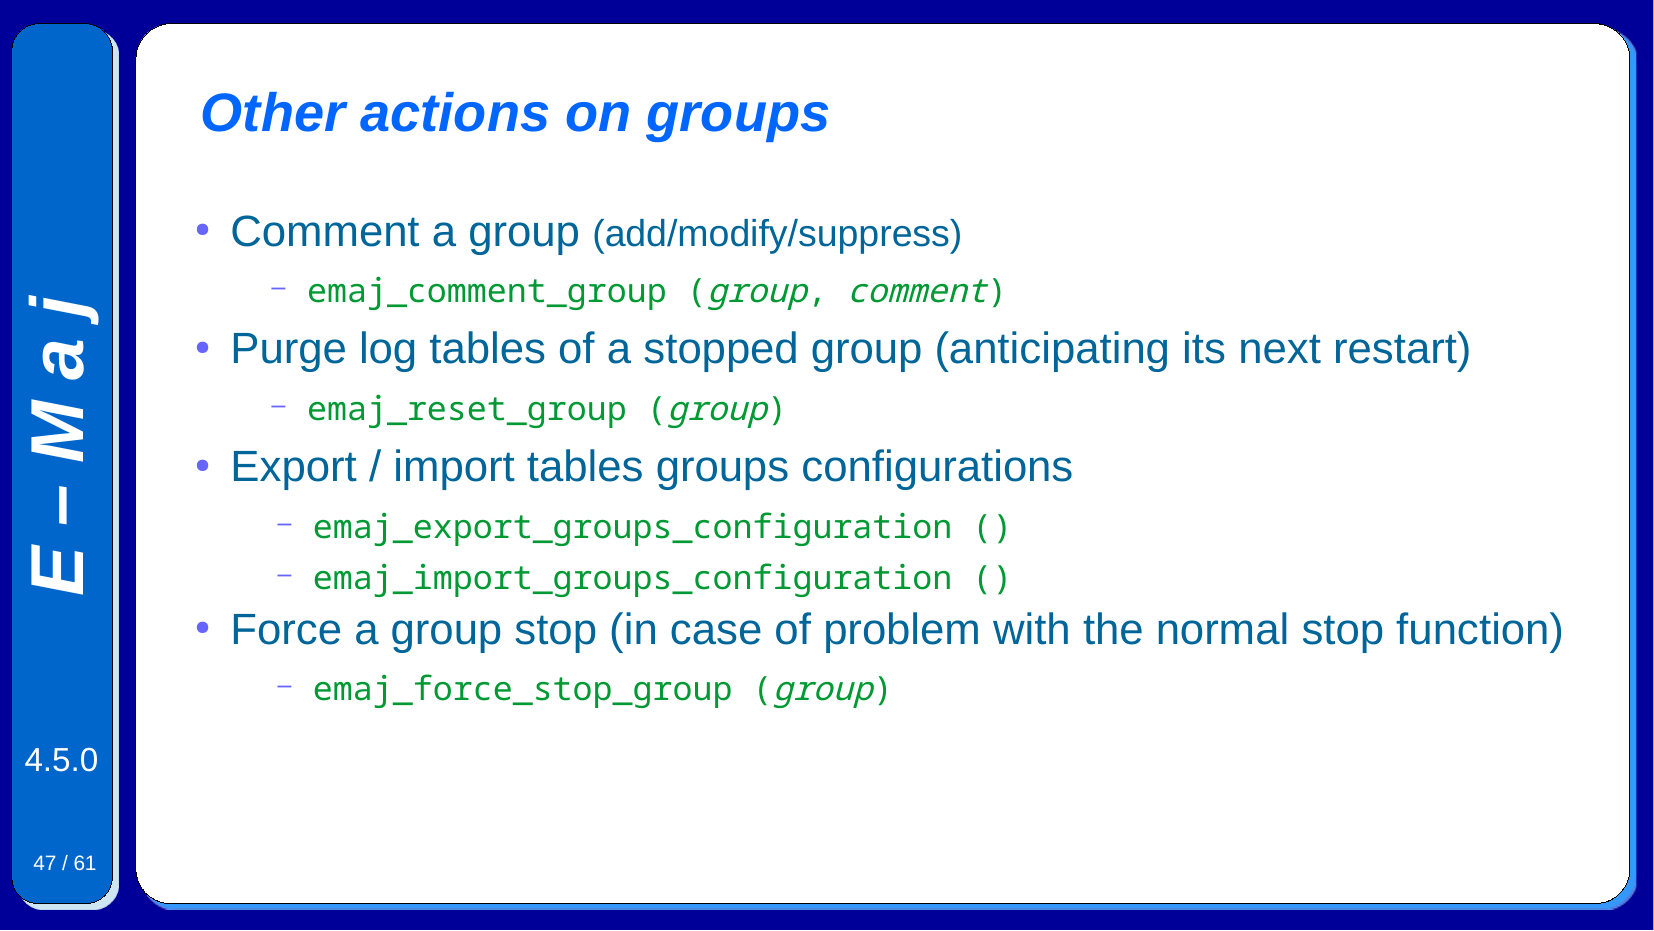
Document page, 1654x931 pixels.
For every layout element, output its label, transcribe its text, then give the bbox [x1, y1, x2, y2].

title Other actions on groups [200, 34, 1575, 191]
list Comment a group (add/modify/suppress) emaj_comment_group (group, comment) Purge log tables of a stopped group (anticipating its next restart) emaj_reset_group (group) Export / import tables groups configurations emaj_export_groups_configuration () emaj_import_groups_configuration () Force a group stop (in case of problem with the normal stop function) emaj_force_stop_group (group) [177, 206, 1587, 922]
